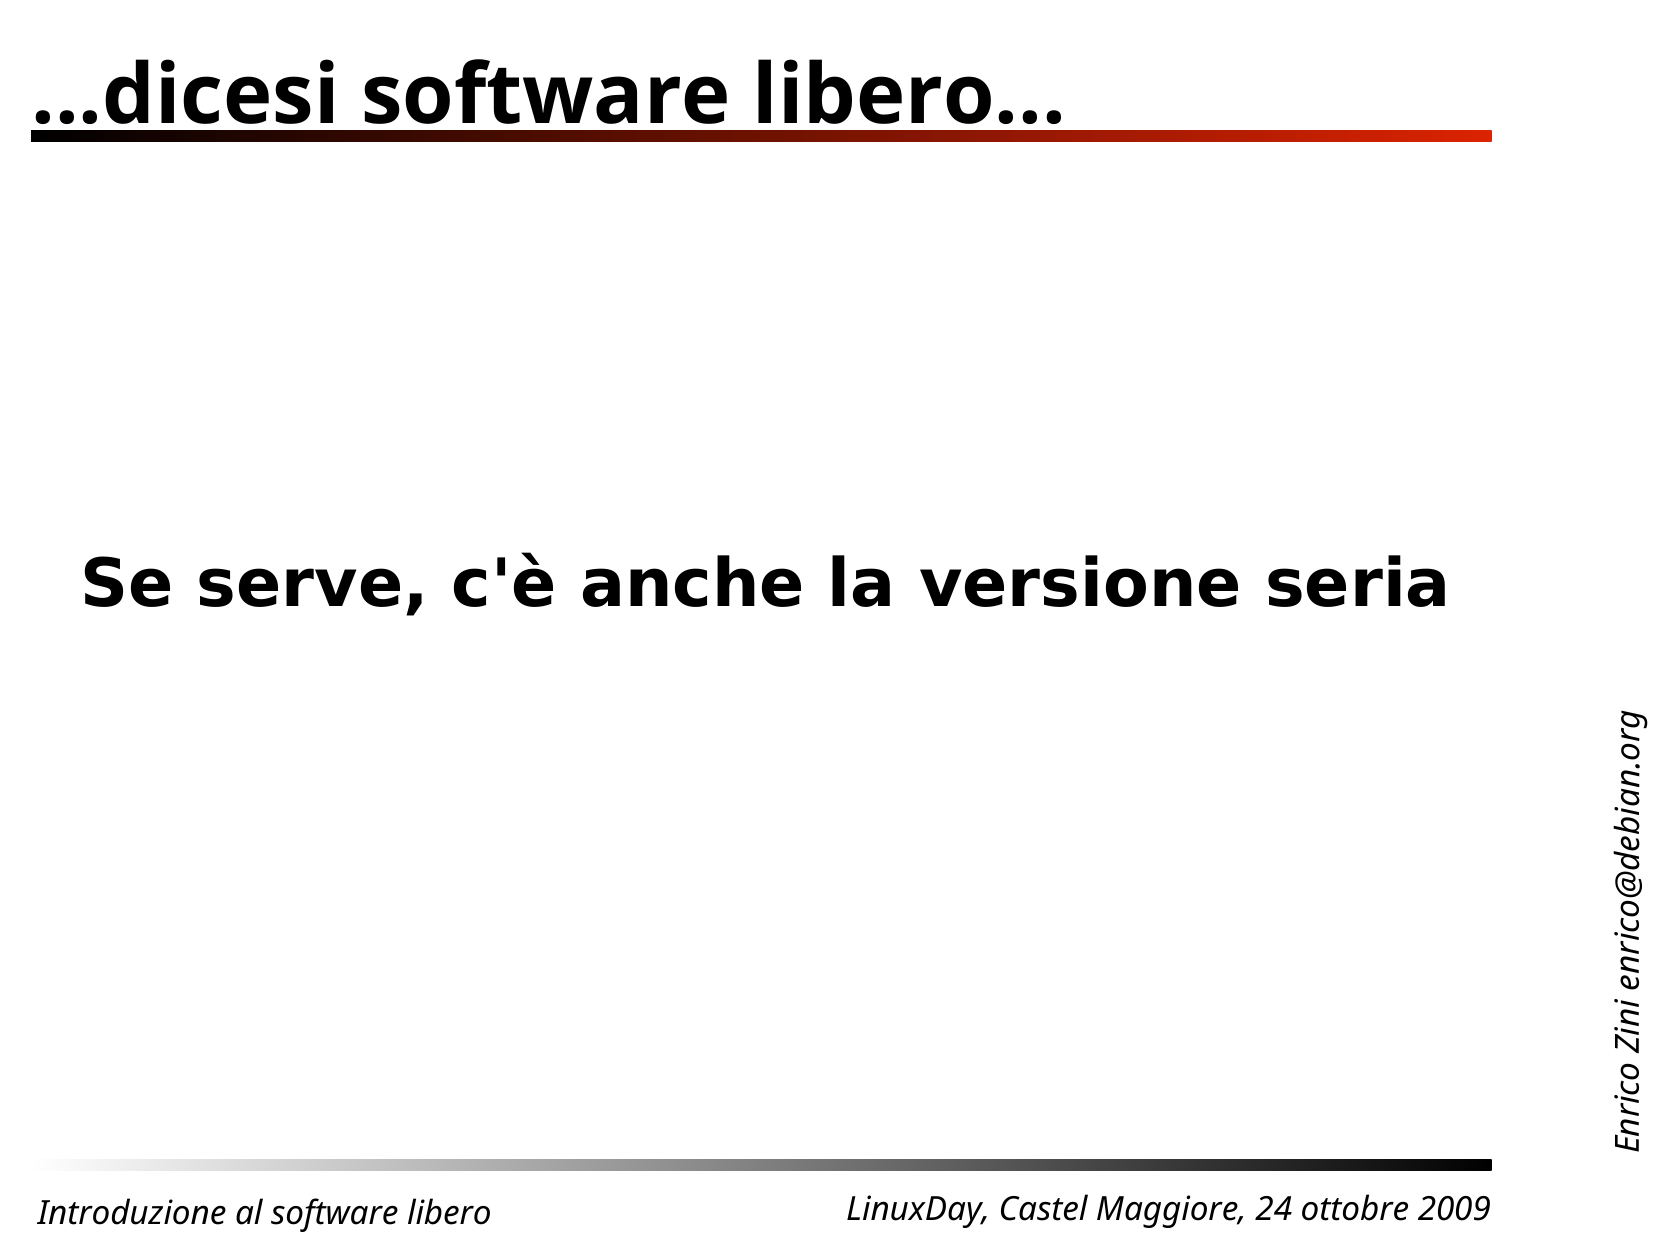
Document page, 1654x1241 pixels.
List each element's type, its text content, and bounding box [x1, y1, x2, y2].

text_box Se serve, c'è anche la versione seria [80, 544, 1453, 623]
text_box ...dicesi software libero... [31, 34, 1438, 168]
